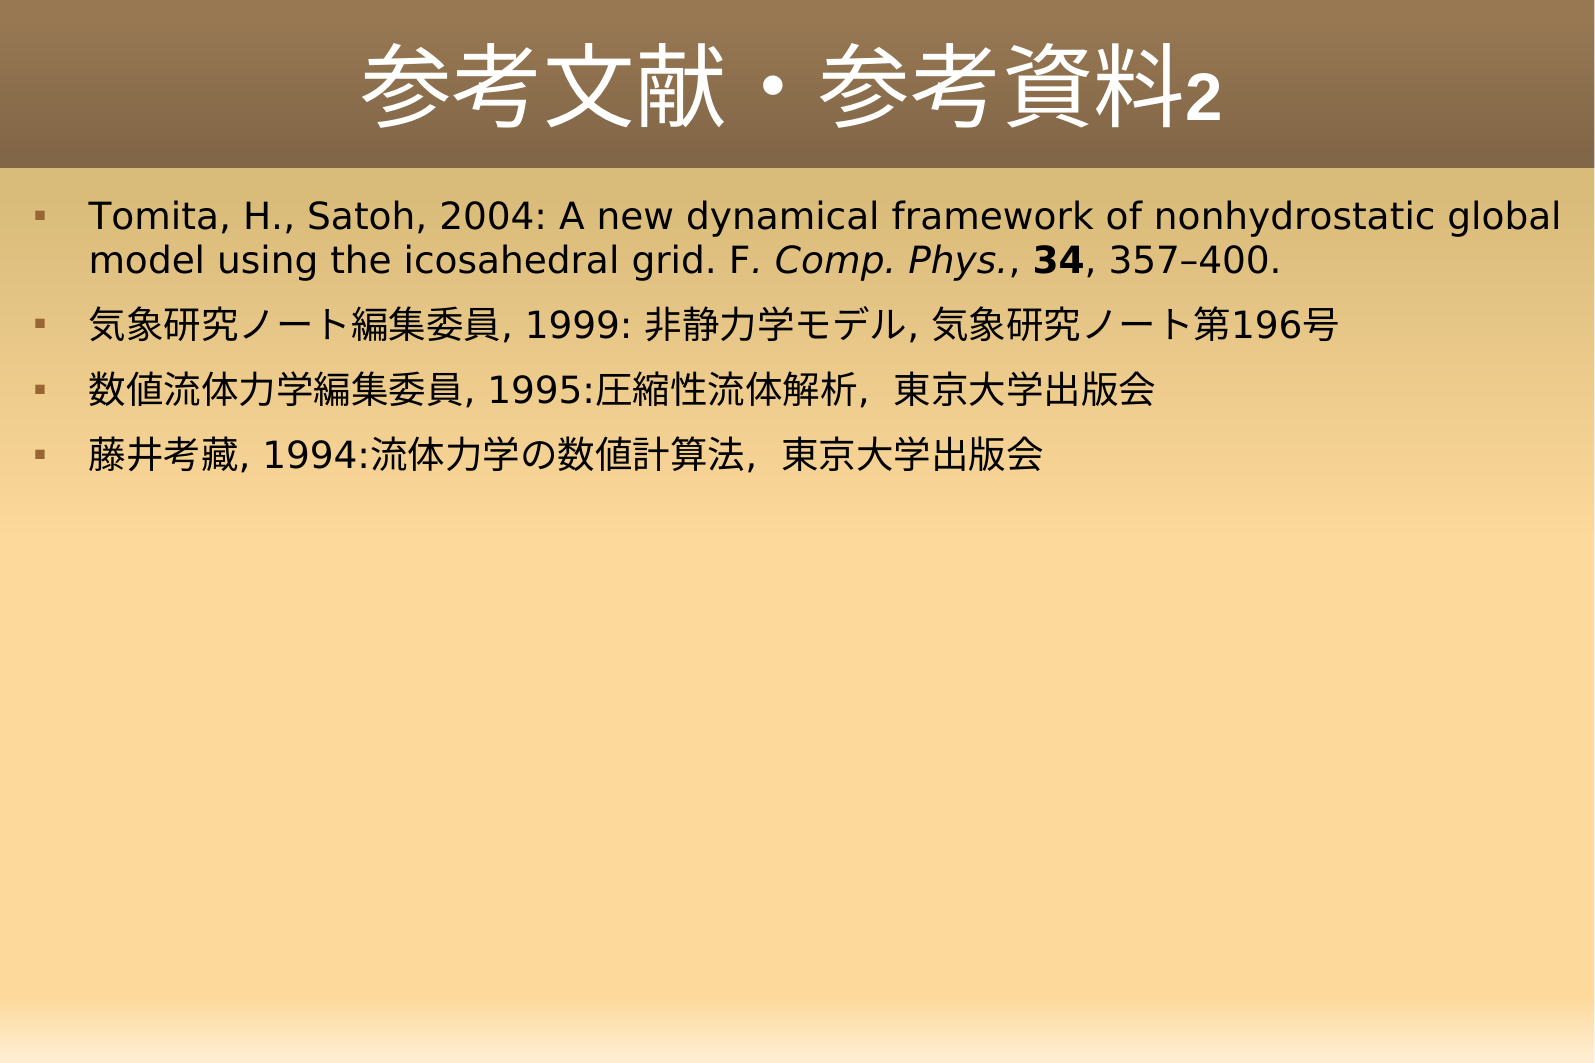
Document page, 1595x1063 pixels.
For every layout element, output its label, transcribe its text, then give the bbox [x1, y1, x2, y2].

title 参考文献・参考資料2 [74, 0, 1510, 178]
picture [0, 0, 1595, 1063]
list Tomita, H., Satoh, 2004: A new dynamical framework of nonhydrostatic global model using the icosahedral grid. F. Comp. Phys., 34, 357–400. 気象研究ノート編集委員, 1999: 非静力学モデル, 気象研究ノート第196号 数値流体力学編集委員, 1995:圧縮性流体解析, 東京大学出版会 藤井考藏, 1994:流体力学の数値計算法, 東京大学出版会 [17, 194, 1583, 1055]
